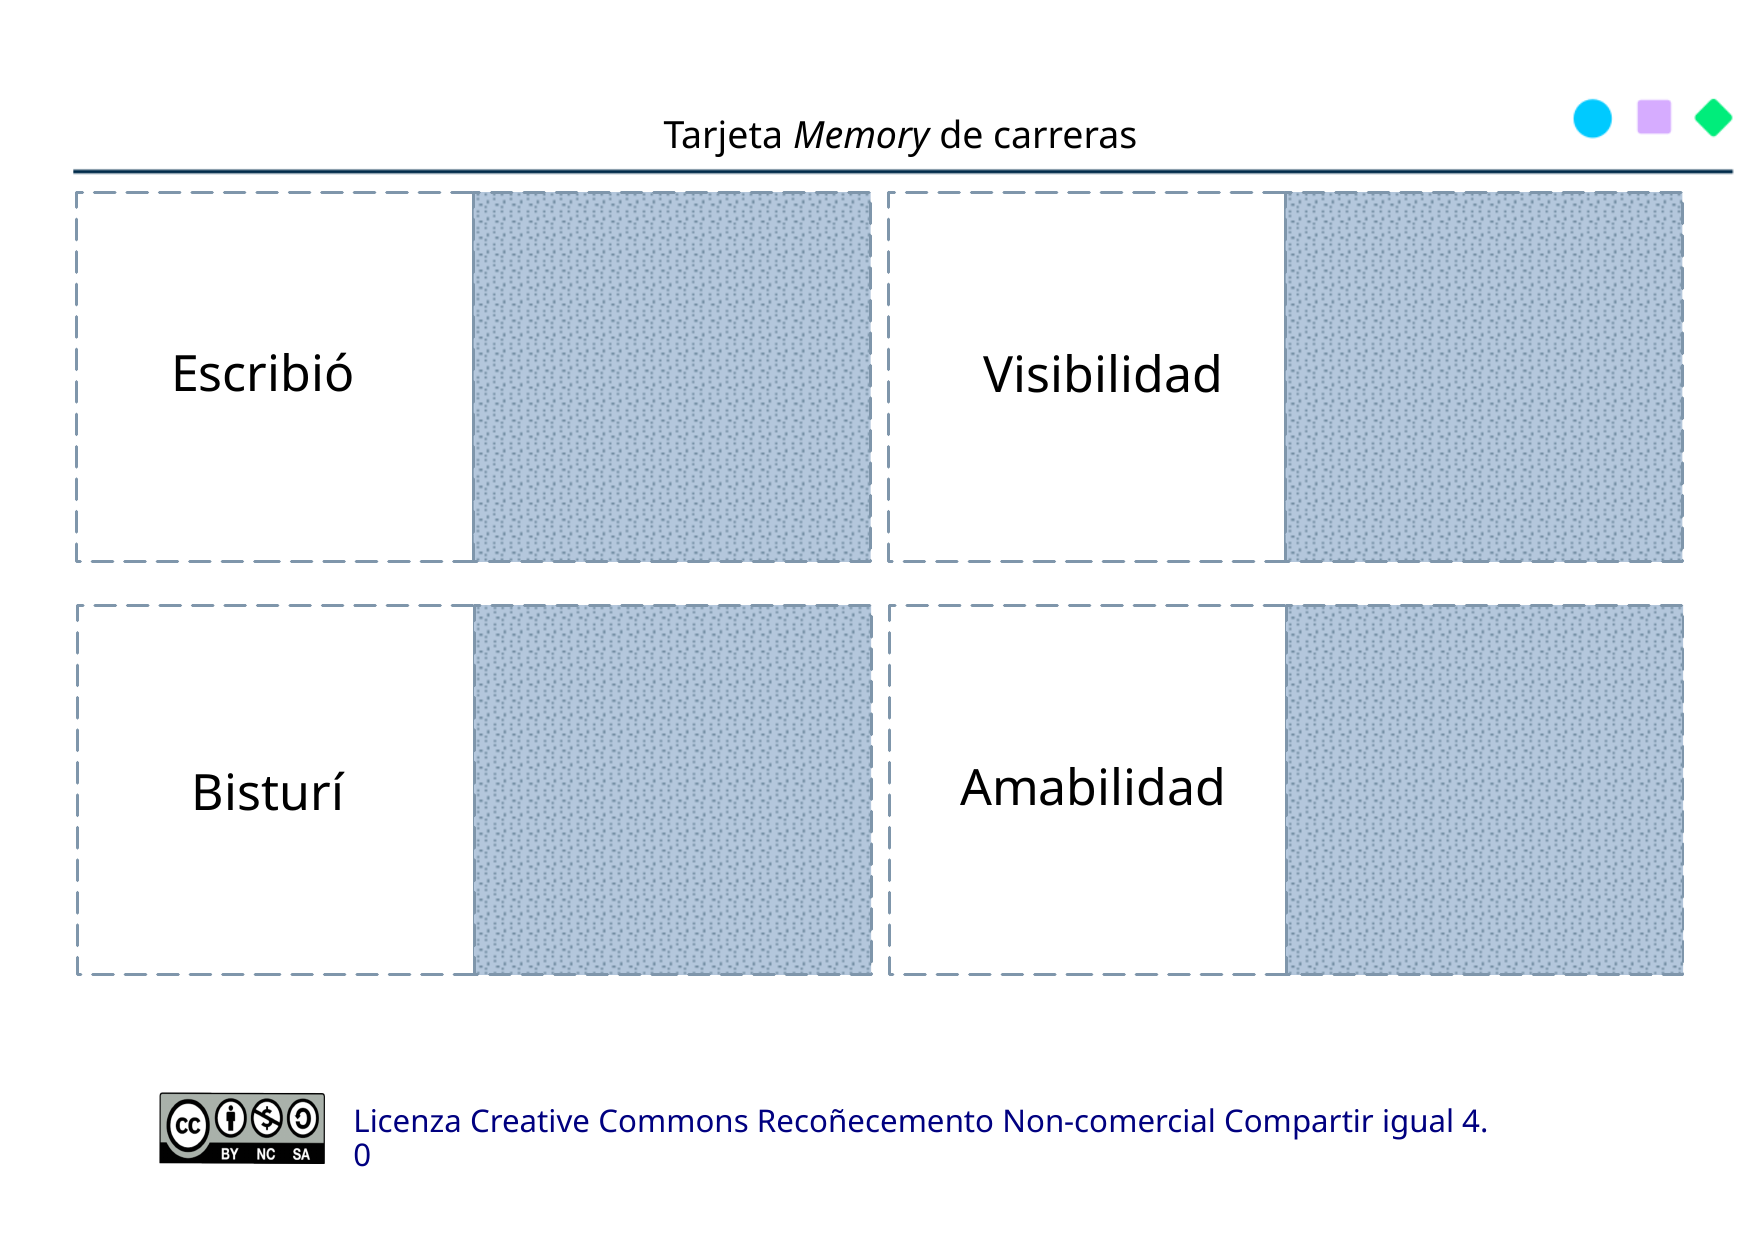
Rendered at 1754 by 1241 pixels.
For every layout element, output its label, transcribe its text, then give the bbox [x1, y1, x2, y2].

text_box [473, 192, 871, 562]
picture [59, 70, 1743, 197]
text_box [474, 605, 872, 975]
picture [159, 1092, 325, 1164]
text_box Visibilidad [969, 331, 1230, 414]
text_box Licenza Creative Commons Recoñecemento Non-comercial Compartir igual 4.0 [338, 1072, 1506, 1170]
text_box [1286, 605, 1684, 975]
text_box Bisturí [177, 750, 357, 841]
text_box Amabilidad [945, 744, 1225, 827]
text_box Escribió [156, 330, 364, 422]
text_box [1285, 192, 1683, 562]
